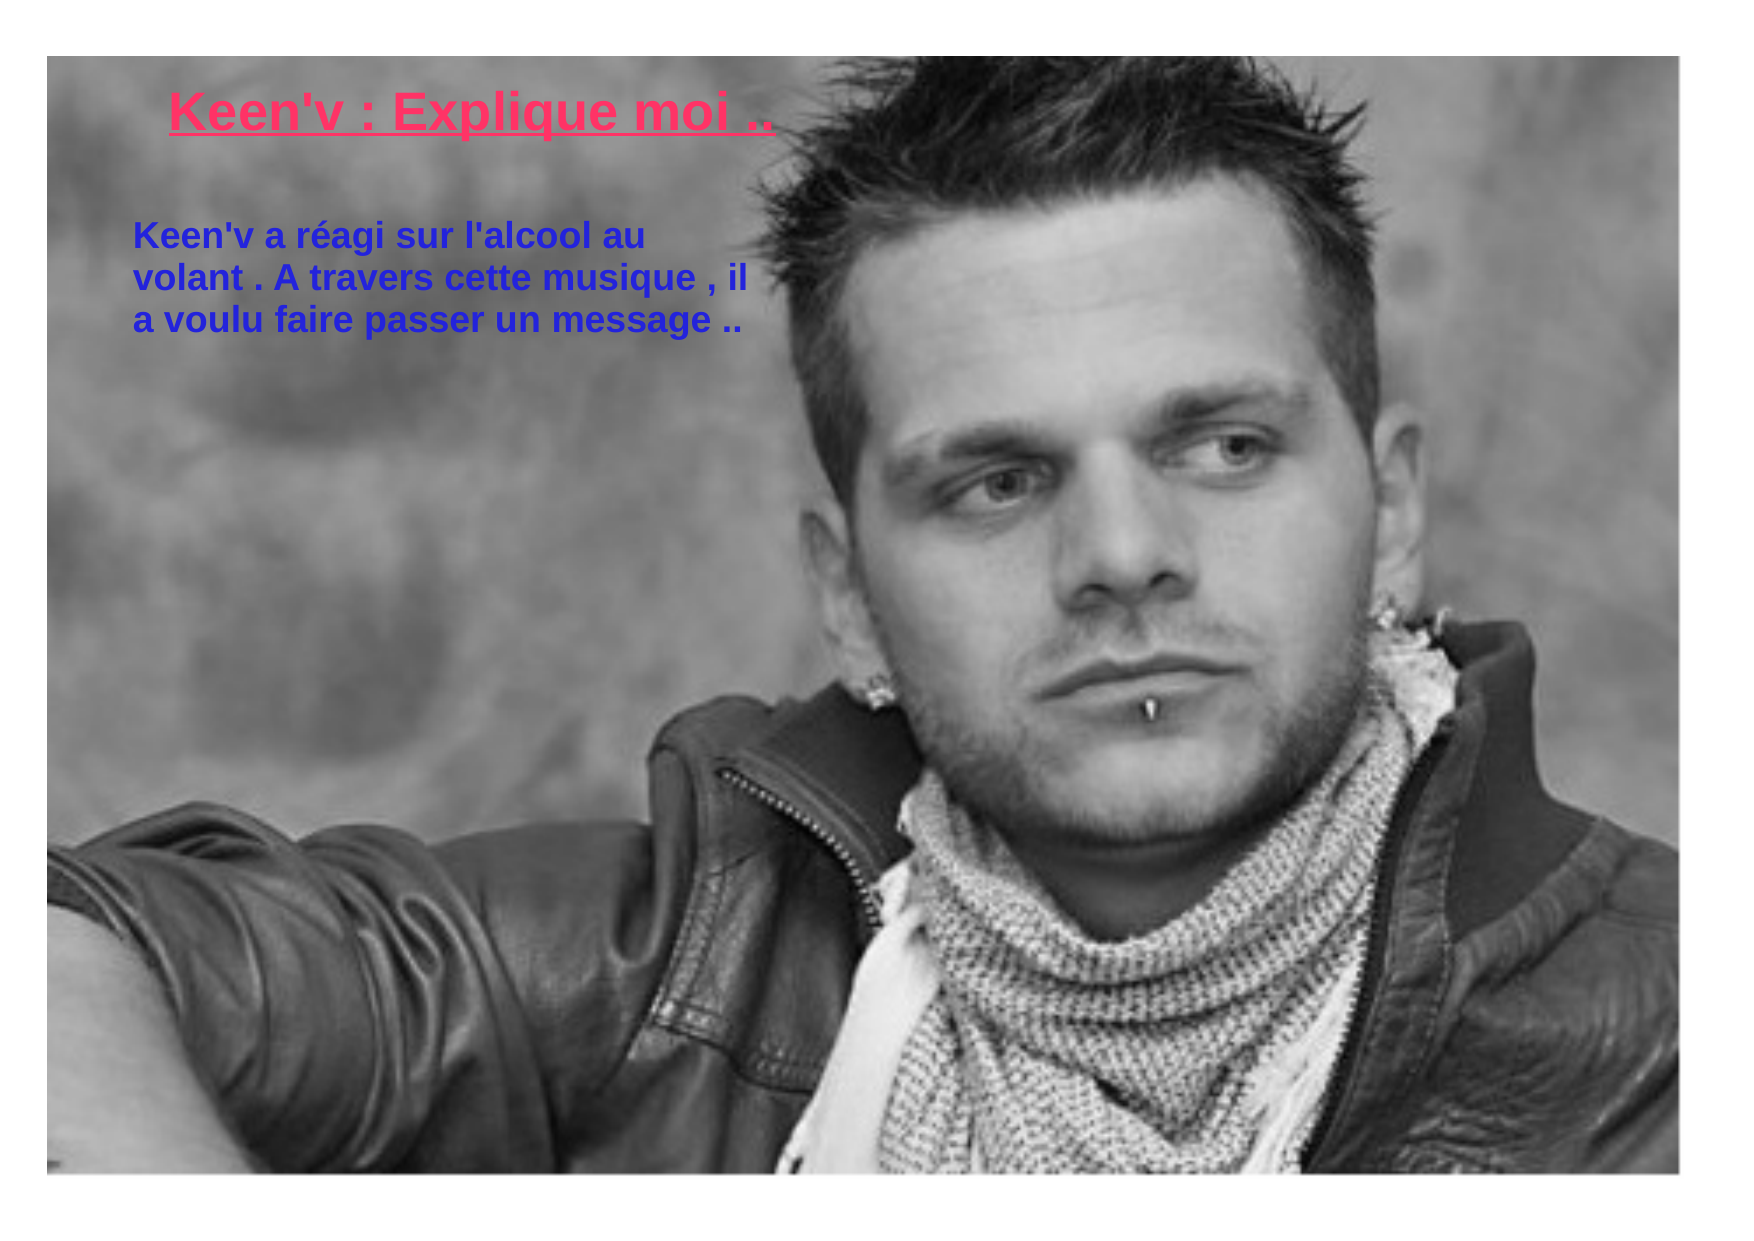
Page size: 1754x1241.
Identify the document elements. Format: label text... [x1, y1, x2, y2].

text_box Keen'v : Explique moi .. [88, 73, 857, 266]
text_box Keen'v a réagi sur l'alcool au volant . A travers cette musique , il a voulu faire passer un message .. [118, 206, 768, 694]
picture [47, 56, 1684, 1179]
